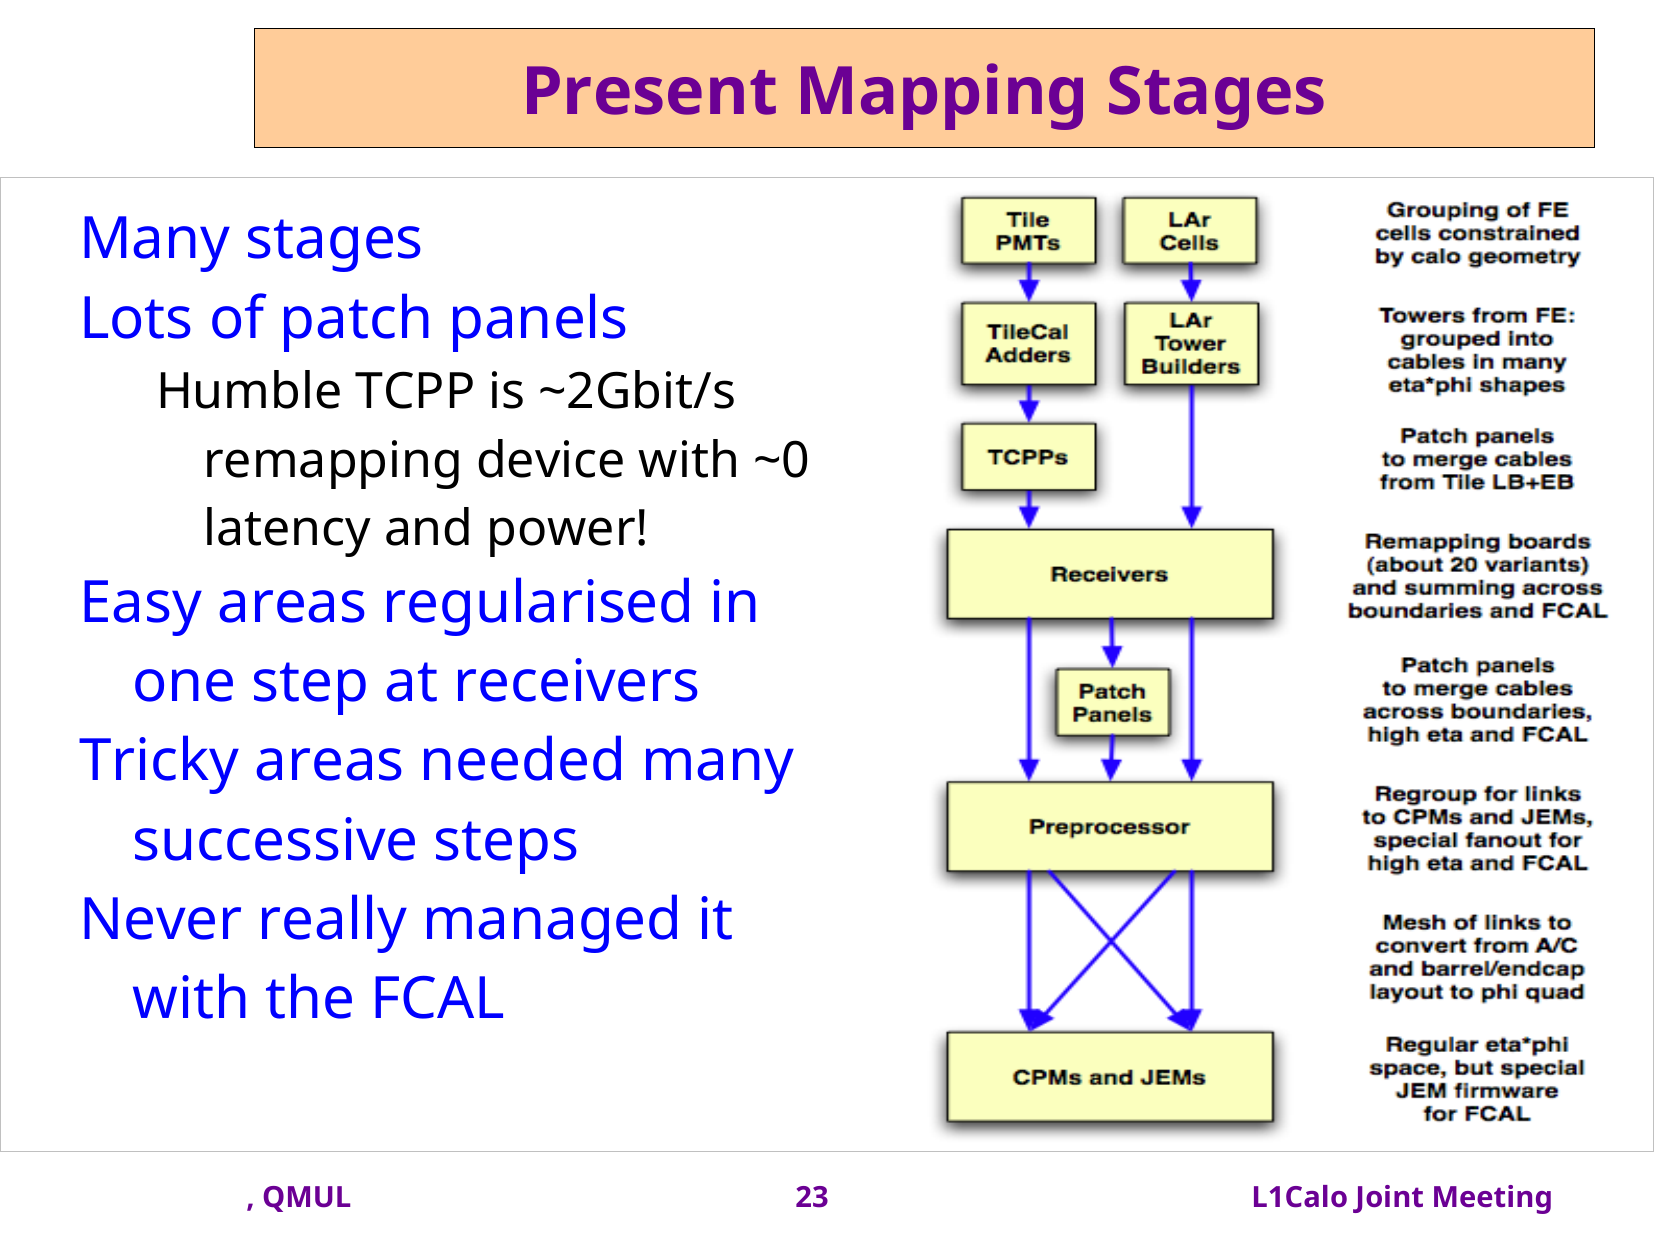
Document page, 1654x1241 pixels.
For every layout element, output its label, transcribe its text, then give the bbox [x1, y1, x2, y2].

list Many stages Lots of patch panels Humble TCPP is ~2Gbit/s remapping device with ~0 latency and power! Easy areas regularised in one step at receivers Tricky areas needed many successive steps Never really managed it with the FCAL [61, 196, 857, 1117]
picture [924, 186, 1623, 1146]
title Present Mapping Stages [254, 28, 1595, 148]
